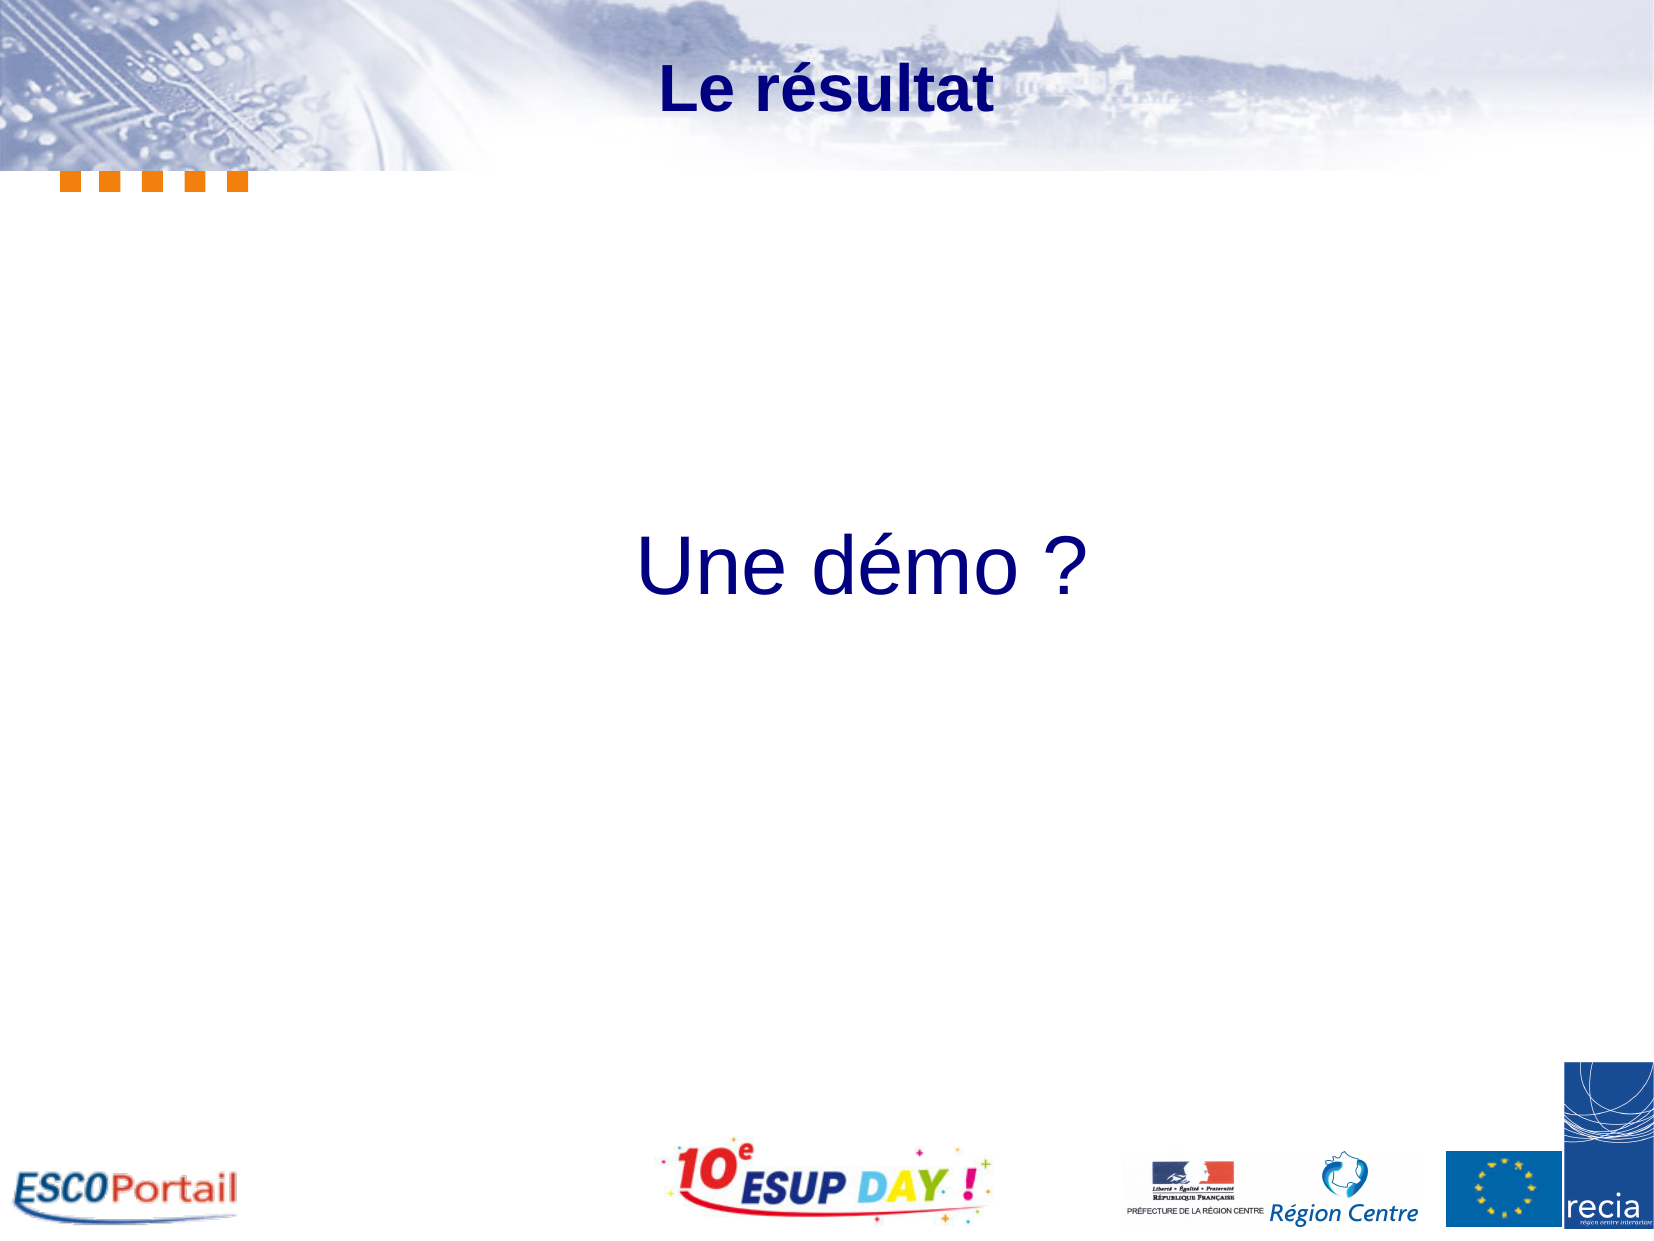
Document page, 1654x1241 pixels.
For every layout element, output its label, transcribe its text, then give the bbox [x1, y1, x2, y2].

picture [1564, 1062, 1654, 1229]
picture [1446, 1151, 1562, 1227]
list Une démo ? [0, 236, 1654, 1055]
picture [0, 1151, 250, 1241]
picture [654, 1136, 1000, 1226]
picture [1122, 1151, 1418, 1227]
title Le résultat [0, 0, 1654, 178]
